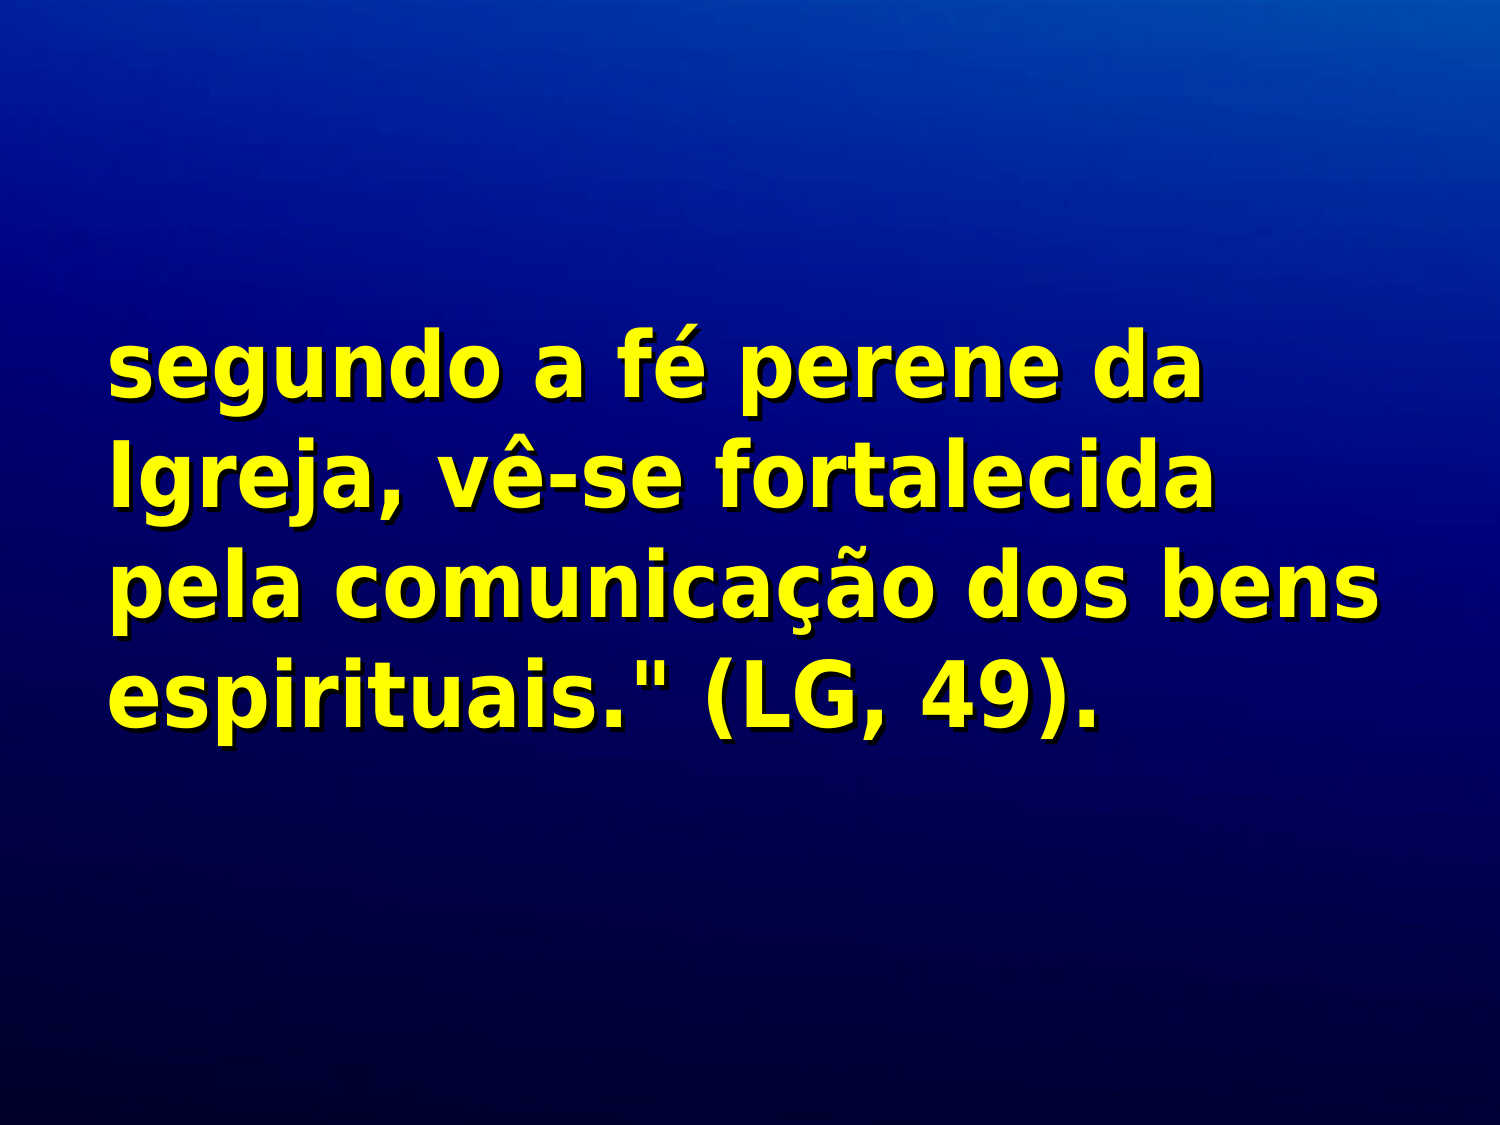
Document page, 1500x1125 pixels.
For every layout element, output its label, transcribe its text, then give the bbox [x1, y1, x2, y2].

text_box segundo a fé perene da Igreja, vê-se fortalecida pela comunicação dos bens espirituais." (LG, 49). [92, 82, 1418, 1040]
picture [0, 0, 1500, 1125]
